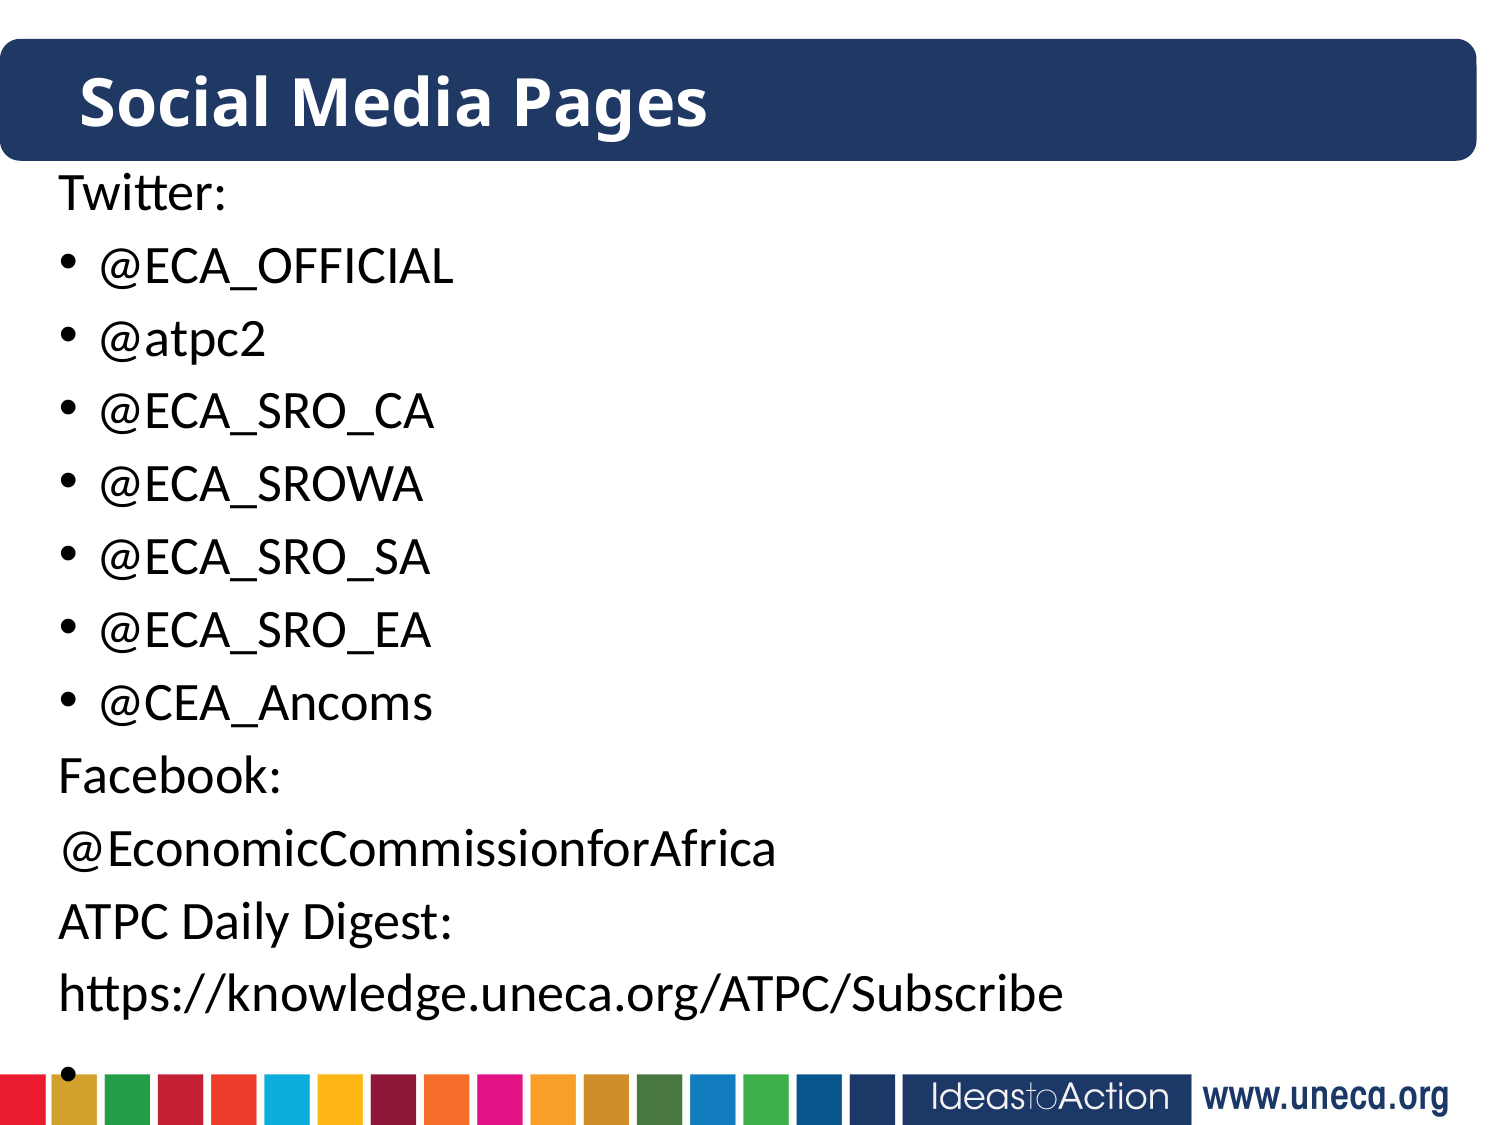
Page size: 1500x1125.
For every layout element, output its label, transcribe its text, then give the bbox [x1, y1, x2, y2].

list Twitter: @ECA_OFFICIAL @atpc2 @ECA_SRO_CA @ECA_SROWA @ECA_SRO_SA @ECA_SRO_EA @CEA_Ancoms Facebook: @EconomicCommissionforAfrica ATPC Daily Digest: https://knowledge.uneca.org/ATPC/Subscribe [43, 161, 1433, 1049]
text_box Social Media Pages [0, 38, 1477, 161]
